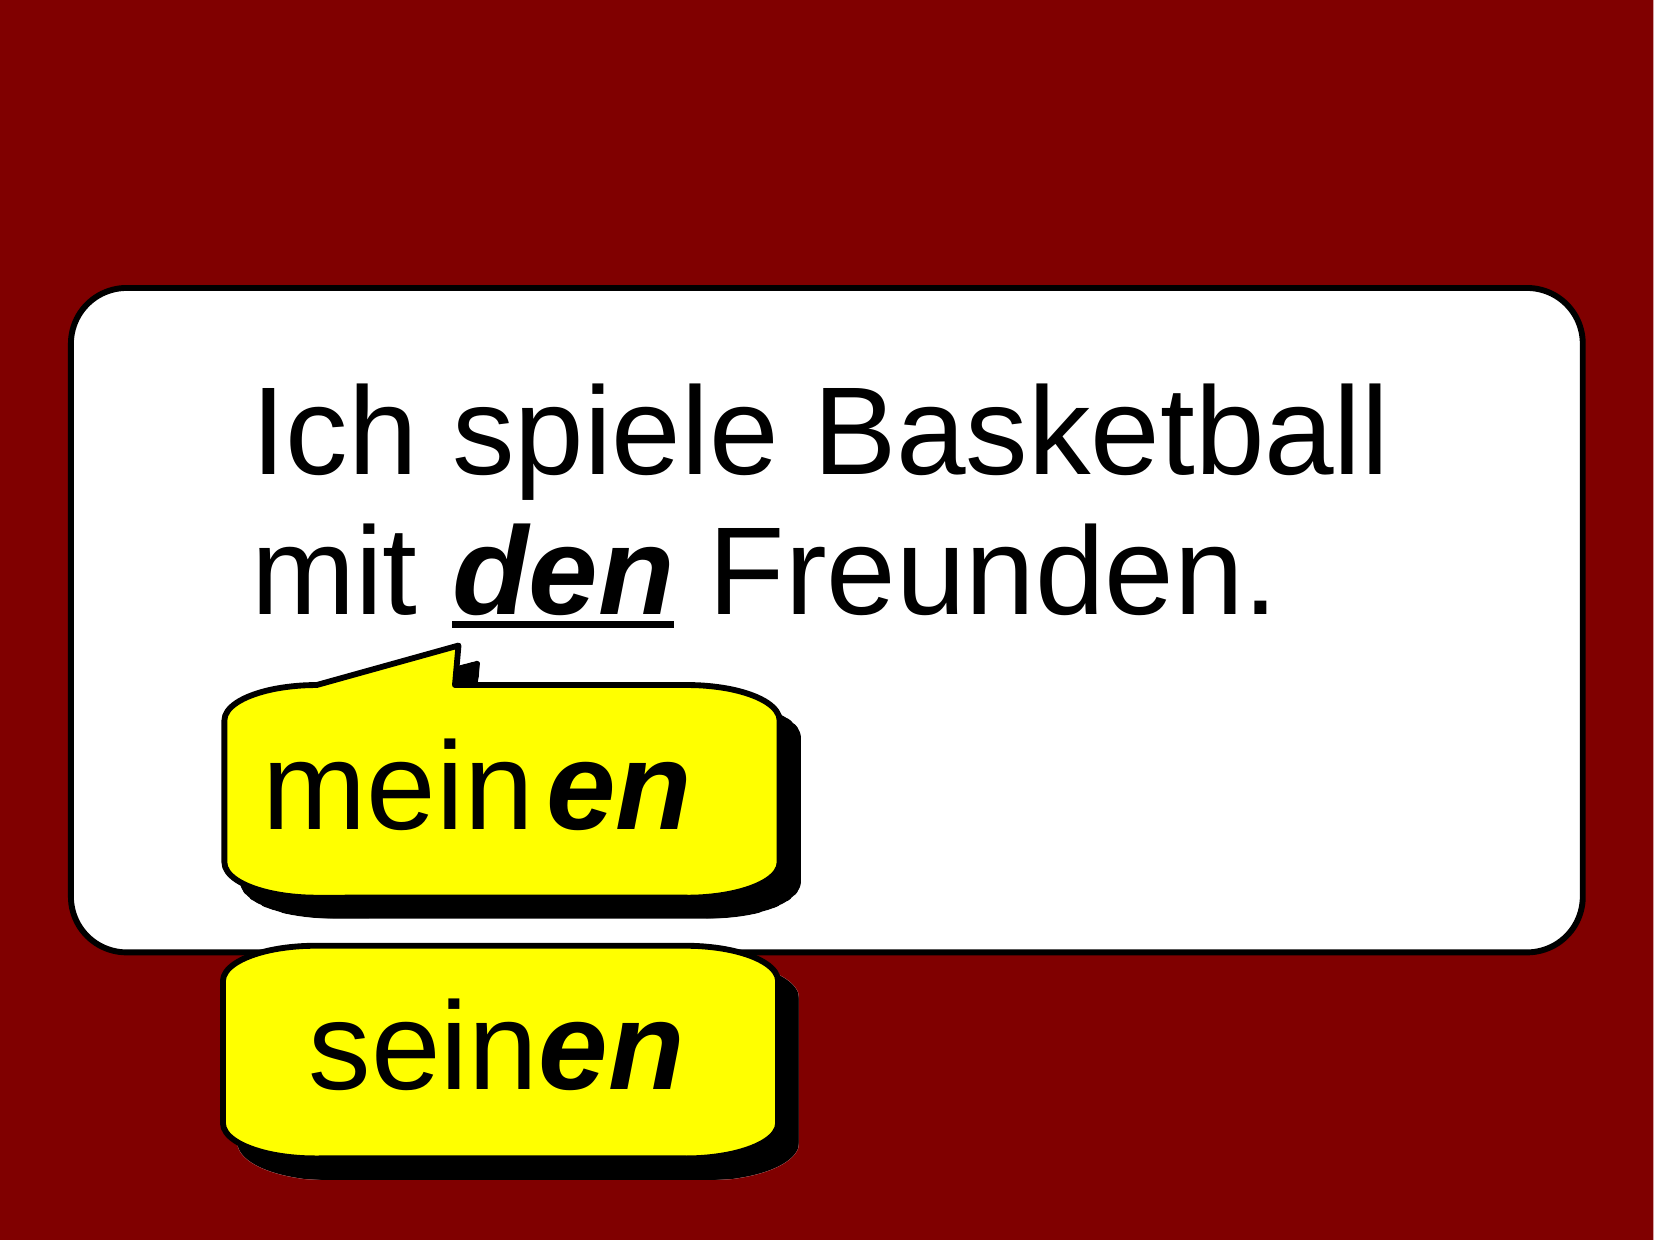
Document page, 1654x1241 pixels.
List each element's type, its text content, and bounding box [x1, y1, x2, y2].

text_box Ich spiele Basketball mit den Freunden. [236, 354, 1477, 661]
text_box en [531, 708, 851, 869]
text_box en [524, 969, 844, 1130]
text_box [70, 287, 1583, 1159]
text_box mein [248, 708, 616, 870]
text_box sein [293, 969, 524, 1130]
